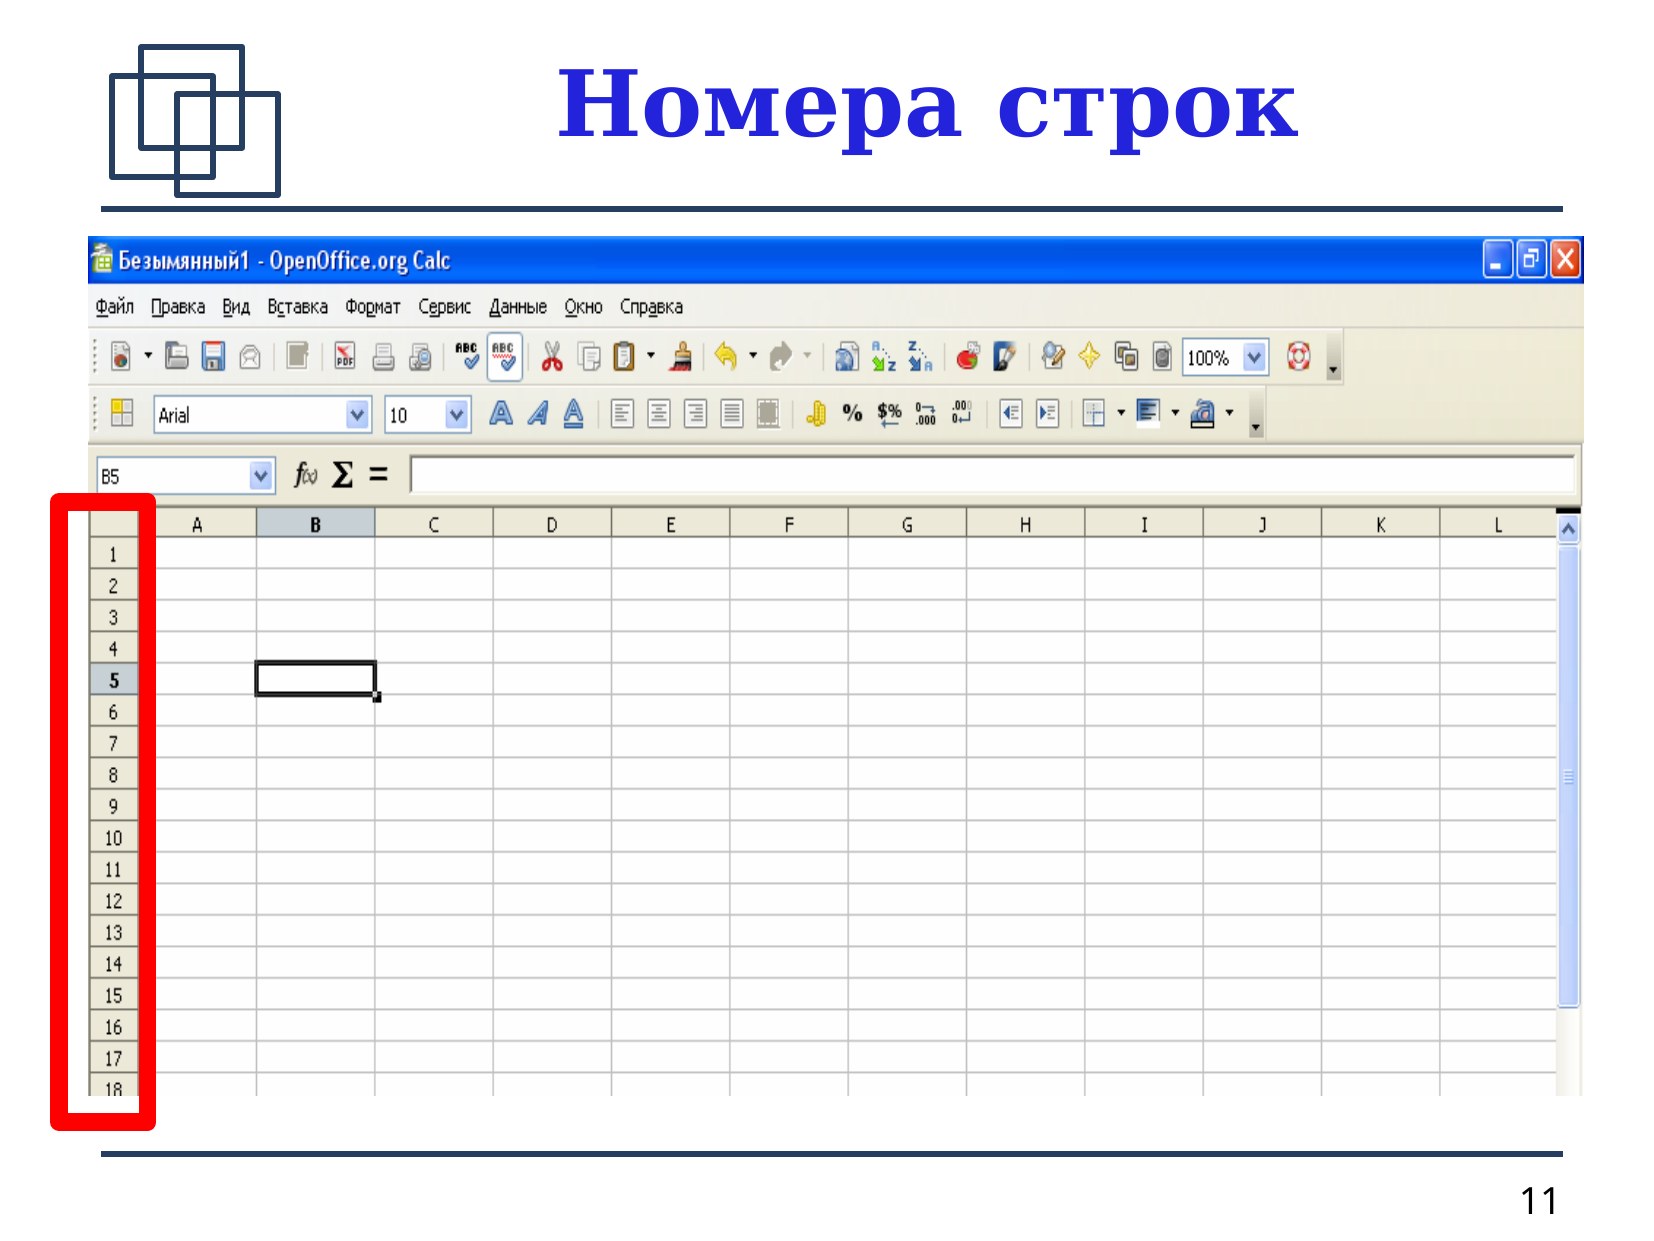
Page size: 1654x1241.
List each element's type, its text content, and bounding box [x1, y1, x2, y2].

picture [88, 511, 139, 1096]
text_box Номера строк [294, 52, 1595, 156]
picture [88, 236, 1584, 1096]
